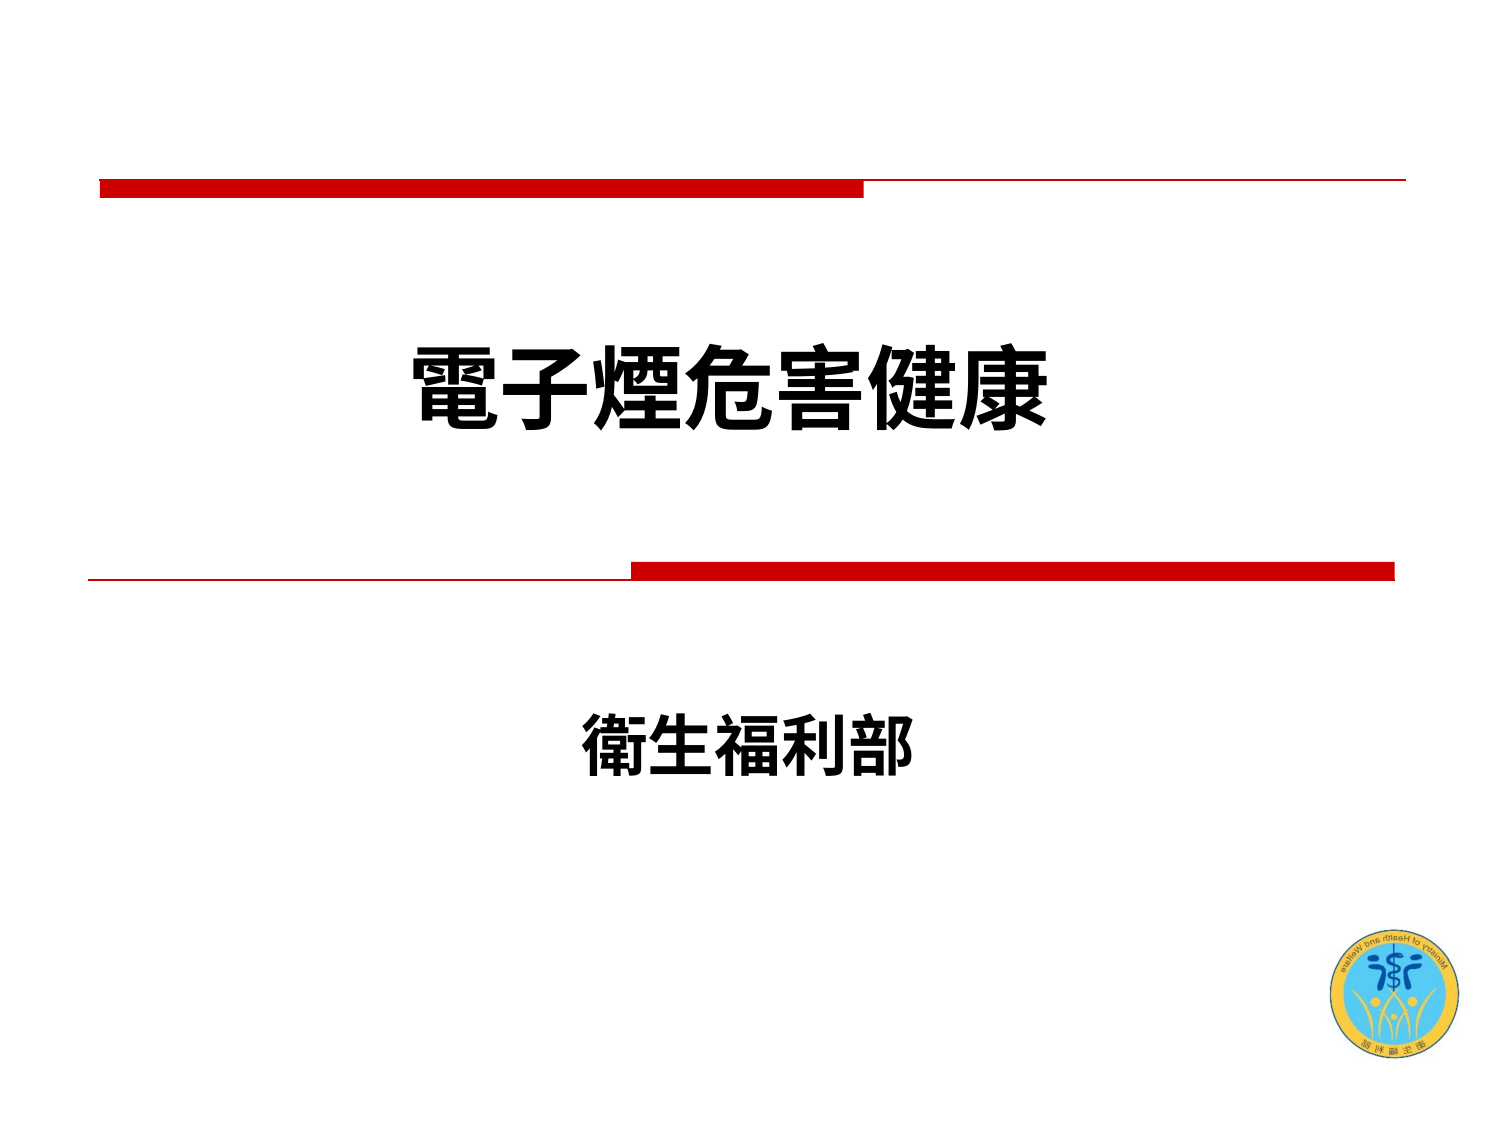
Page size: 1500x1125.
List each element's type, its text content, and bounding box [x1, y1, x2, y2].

text_box 電子煙危害健康 [88, 323, 1370, 450]
text_box 衛生福利部 [71, 695, 1426, 1094]
picture [1426, 927, 1468, 1060]
text_box [89, 561, 1395, 580]
